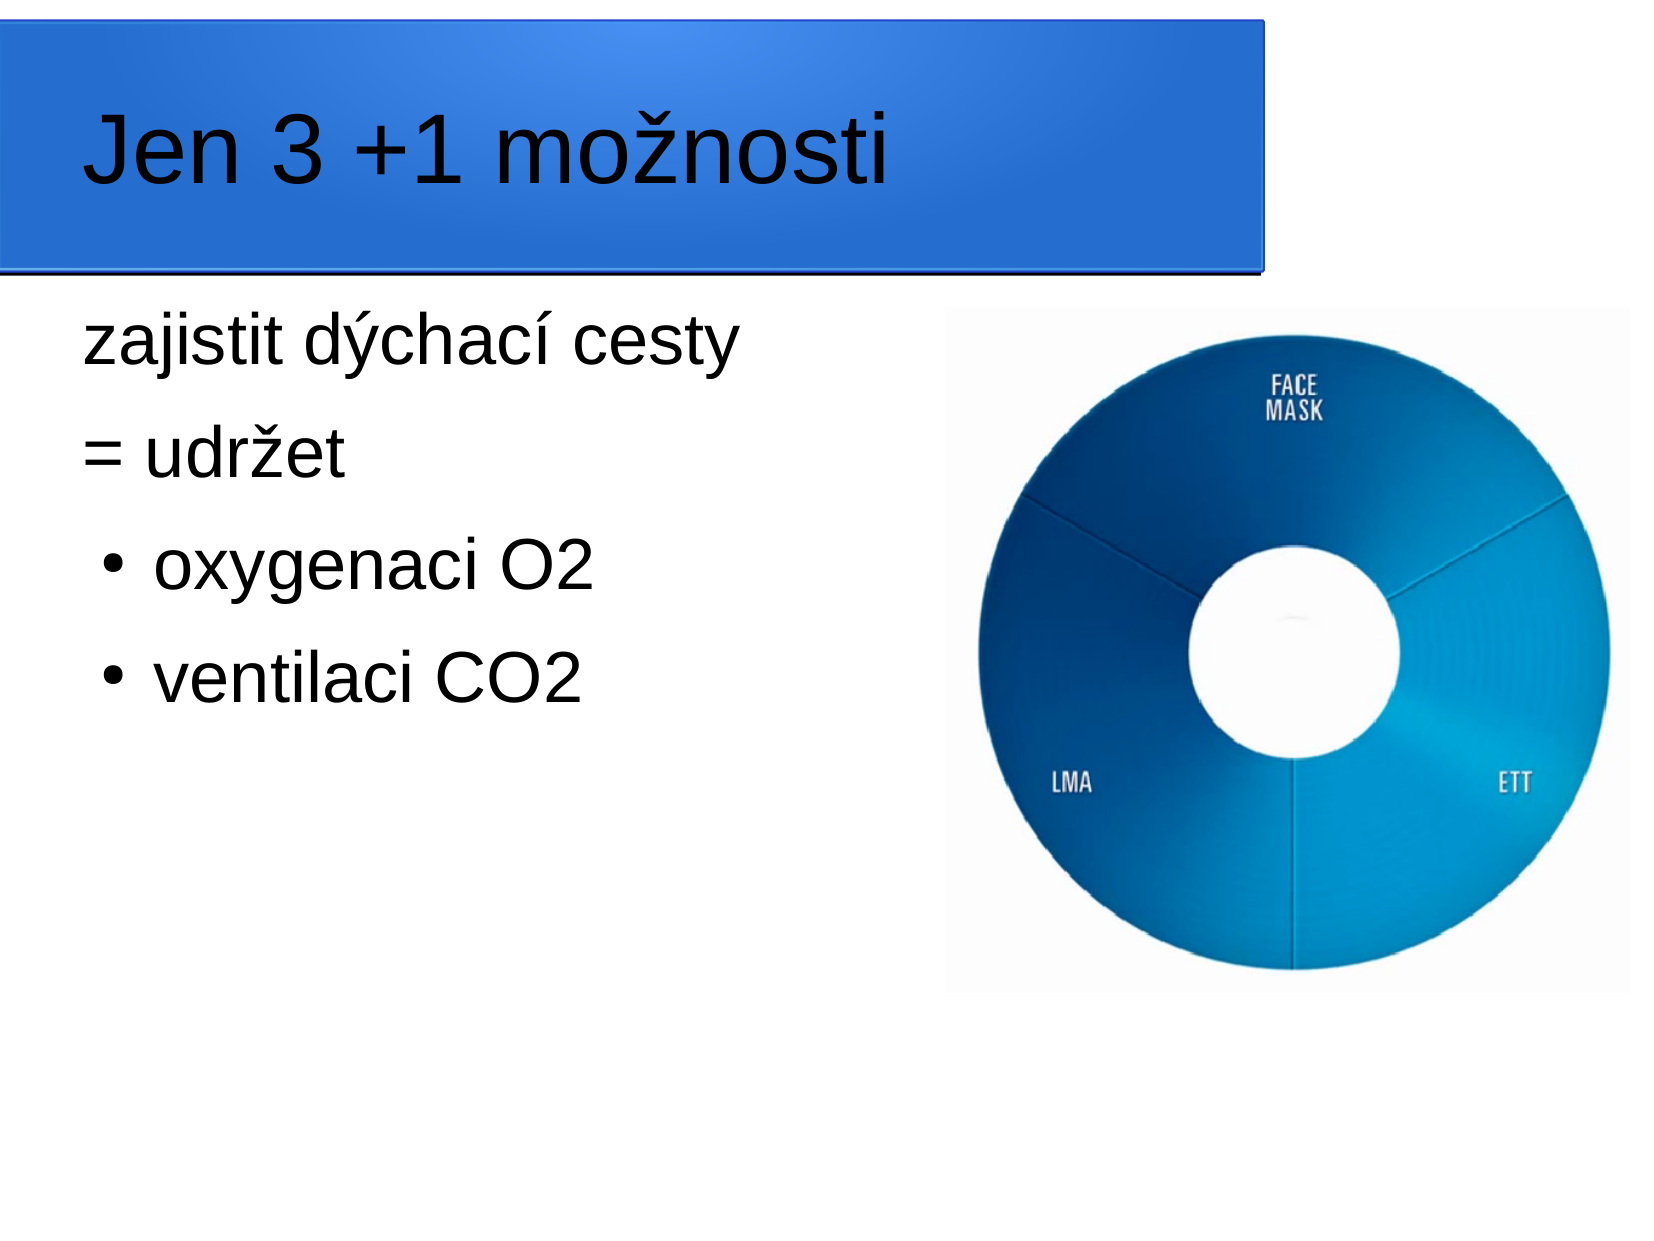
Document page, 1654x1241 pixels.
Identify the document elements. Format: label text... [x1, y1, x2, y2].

title Jen 3 +1 možnosti [82, 47, 1235, 252]
list zajistit dýchací cesty = udržet oxygenaci O2 ventilaci CO2 [82, 299, 1571, 1019]
picture [944, 307, 1630, 993]
